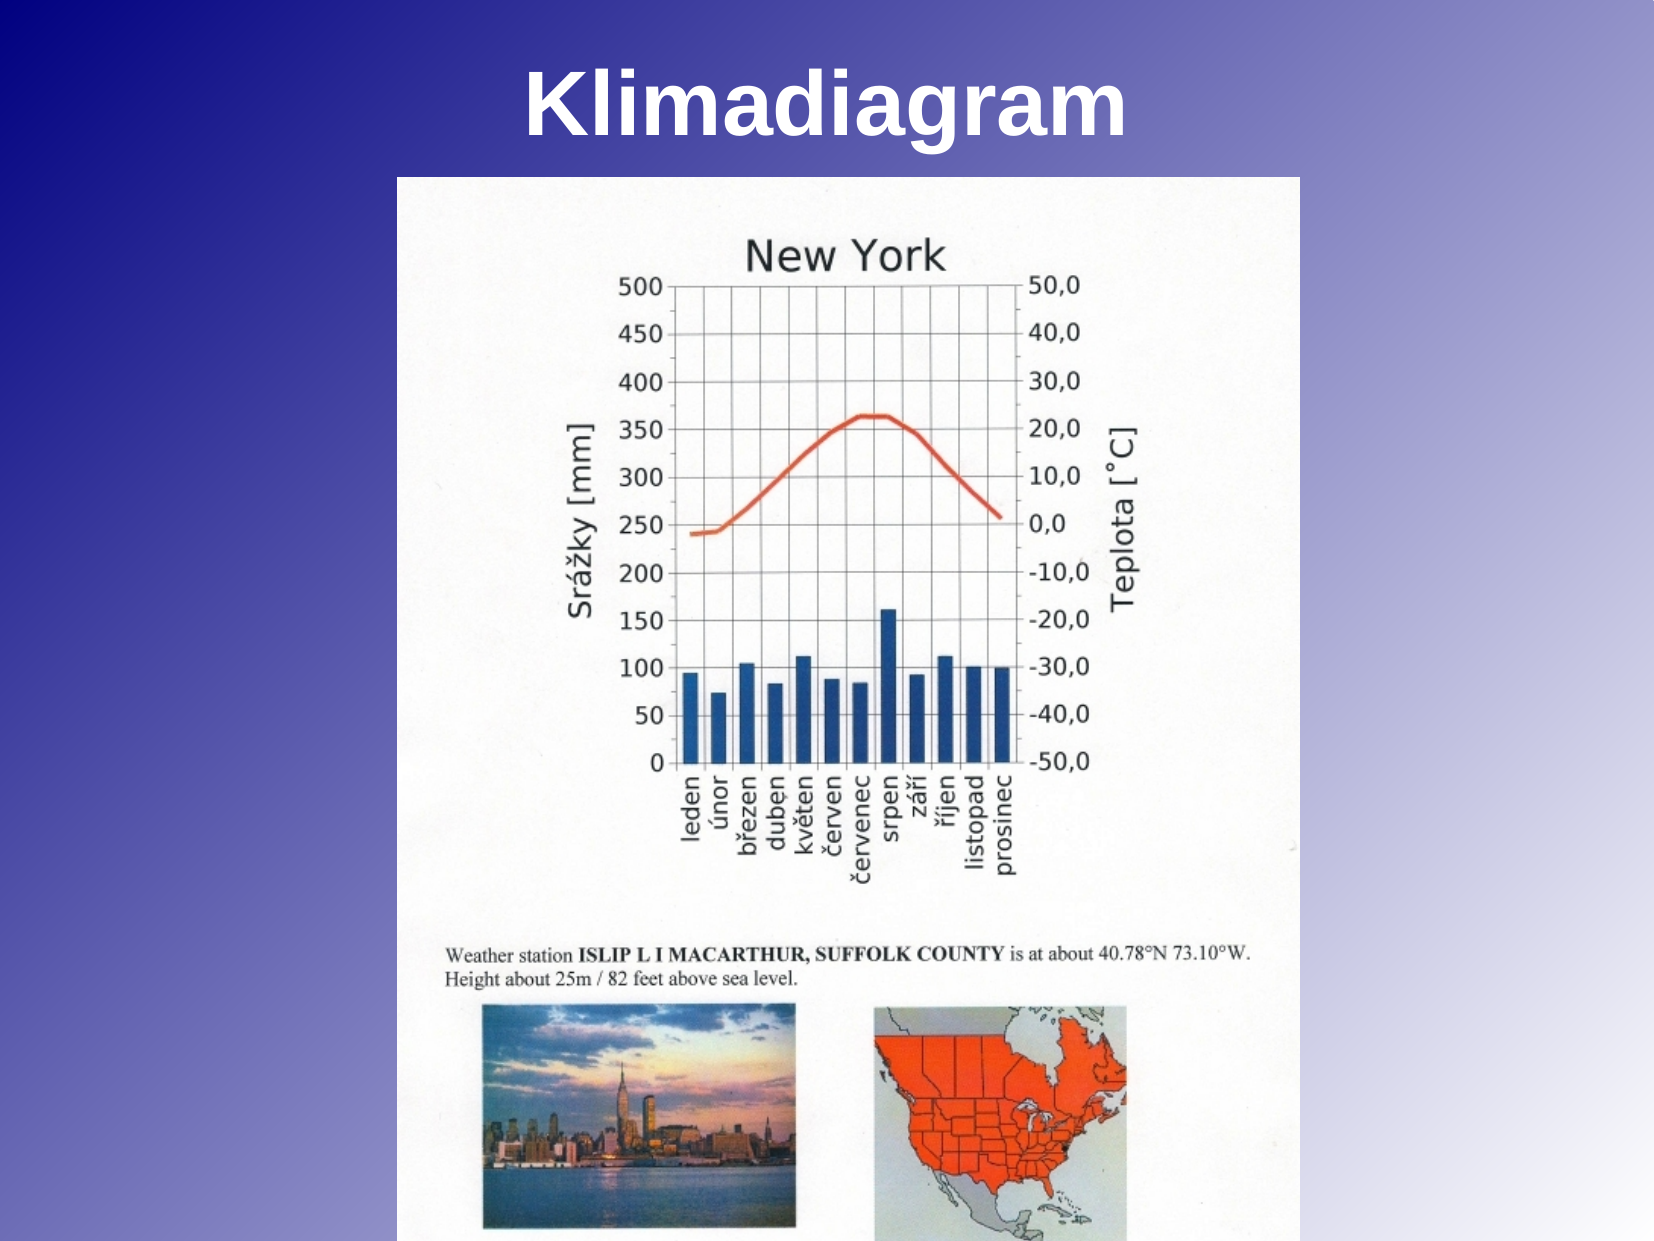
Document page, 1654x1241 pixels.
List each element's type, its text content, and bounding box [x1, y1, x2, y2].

picture [397, 208, 1300, 1241]
title Klimadiagram [0, 0, 1654, 208]
